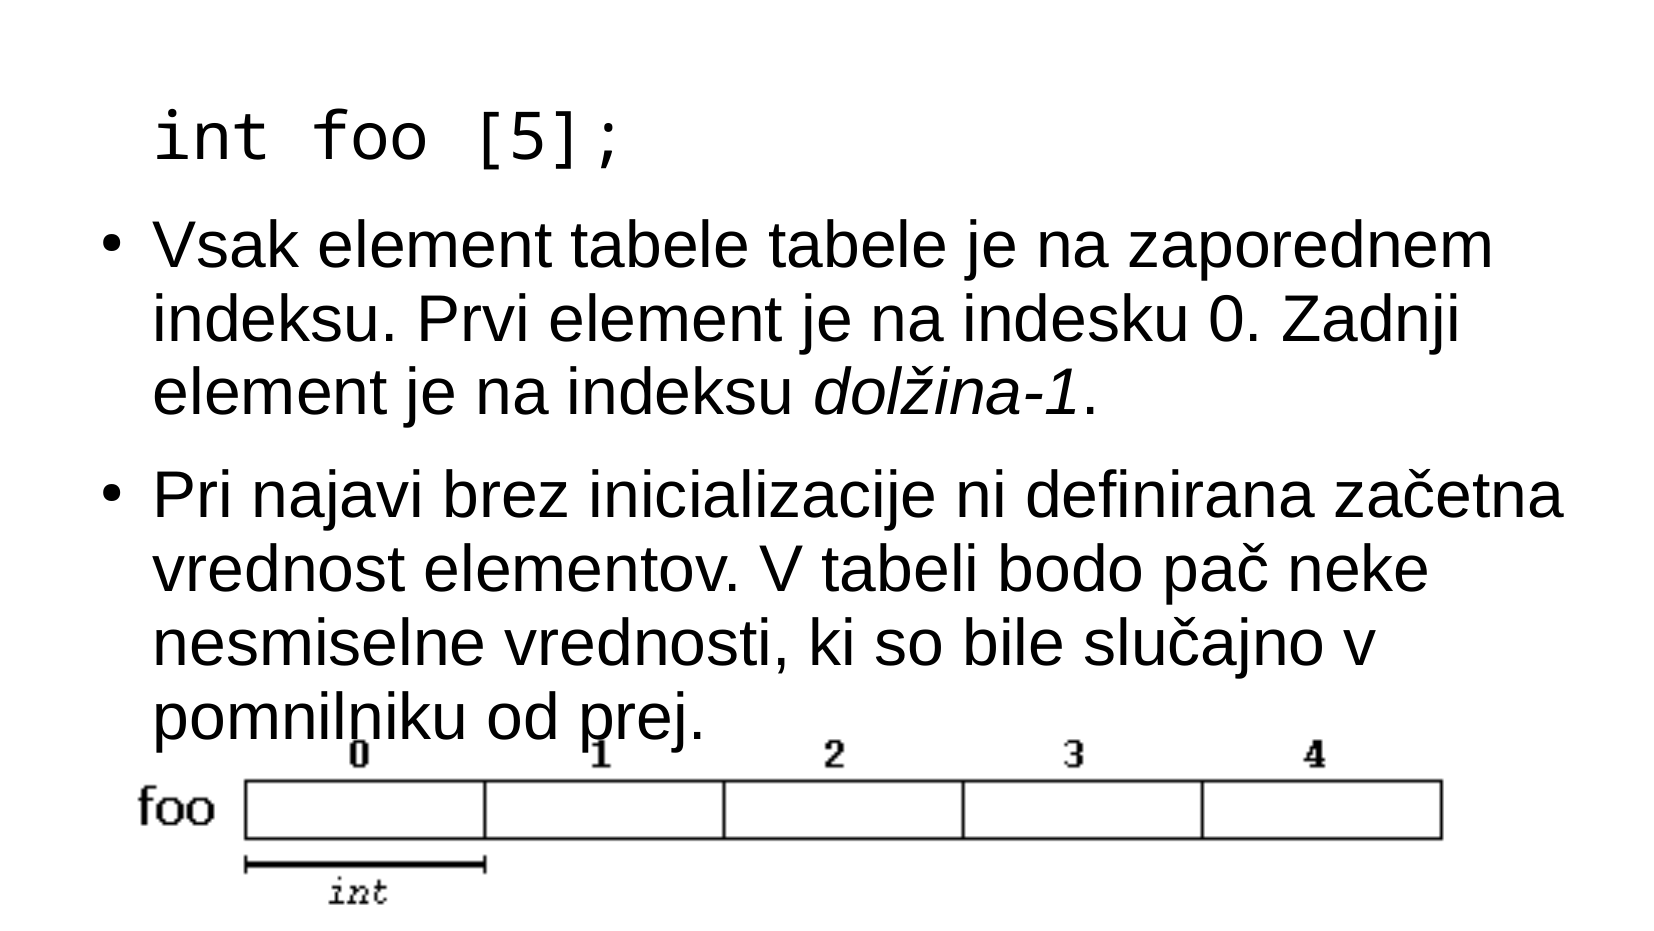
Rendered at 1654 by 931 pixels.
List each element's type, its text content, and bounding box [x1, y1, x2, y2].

picture [109, 738, 1447, 908]
list int foo [5]; Vsak element tabele tabele je na zaporednem indeksu. Prvi element je na indesku 0. Zadnji element je na indeksu dolžina-1. Pri najavi brez inicializacije ni definirana začetna vrednost elementov. V tabeli bodo pač neke nesmiselne vrednosti, ki so bile slučajno v pomnilniku od prej. [82, 88, 1571, 758]
